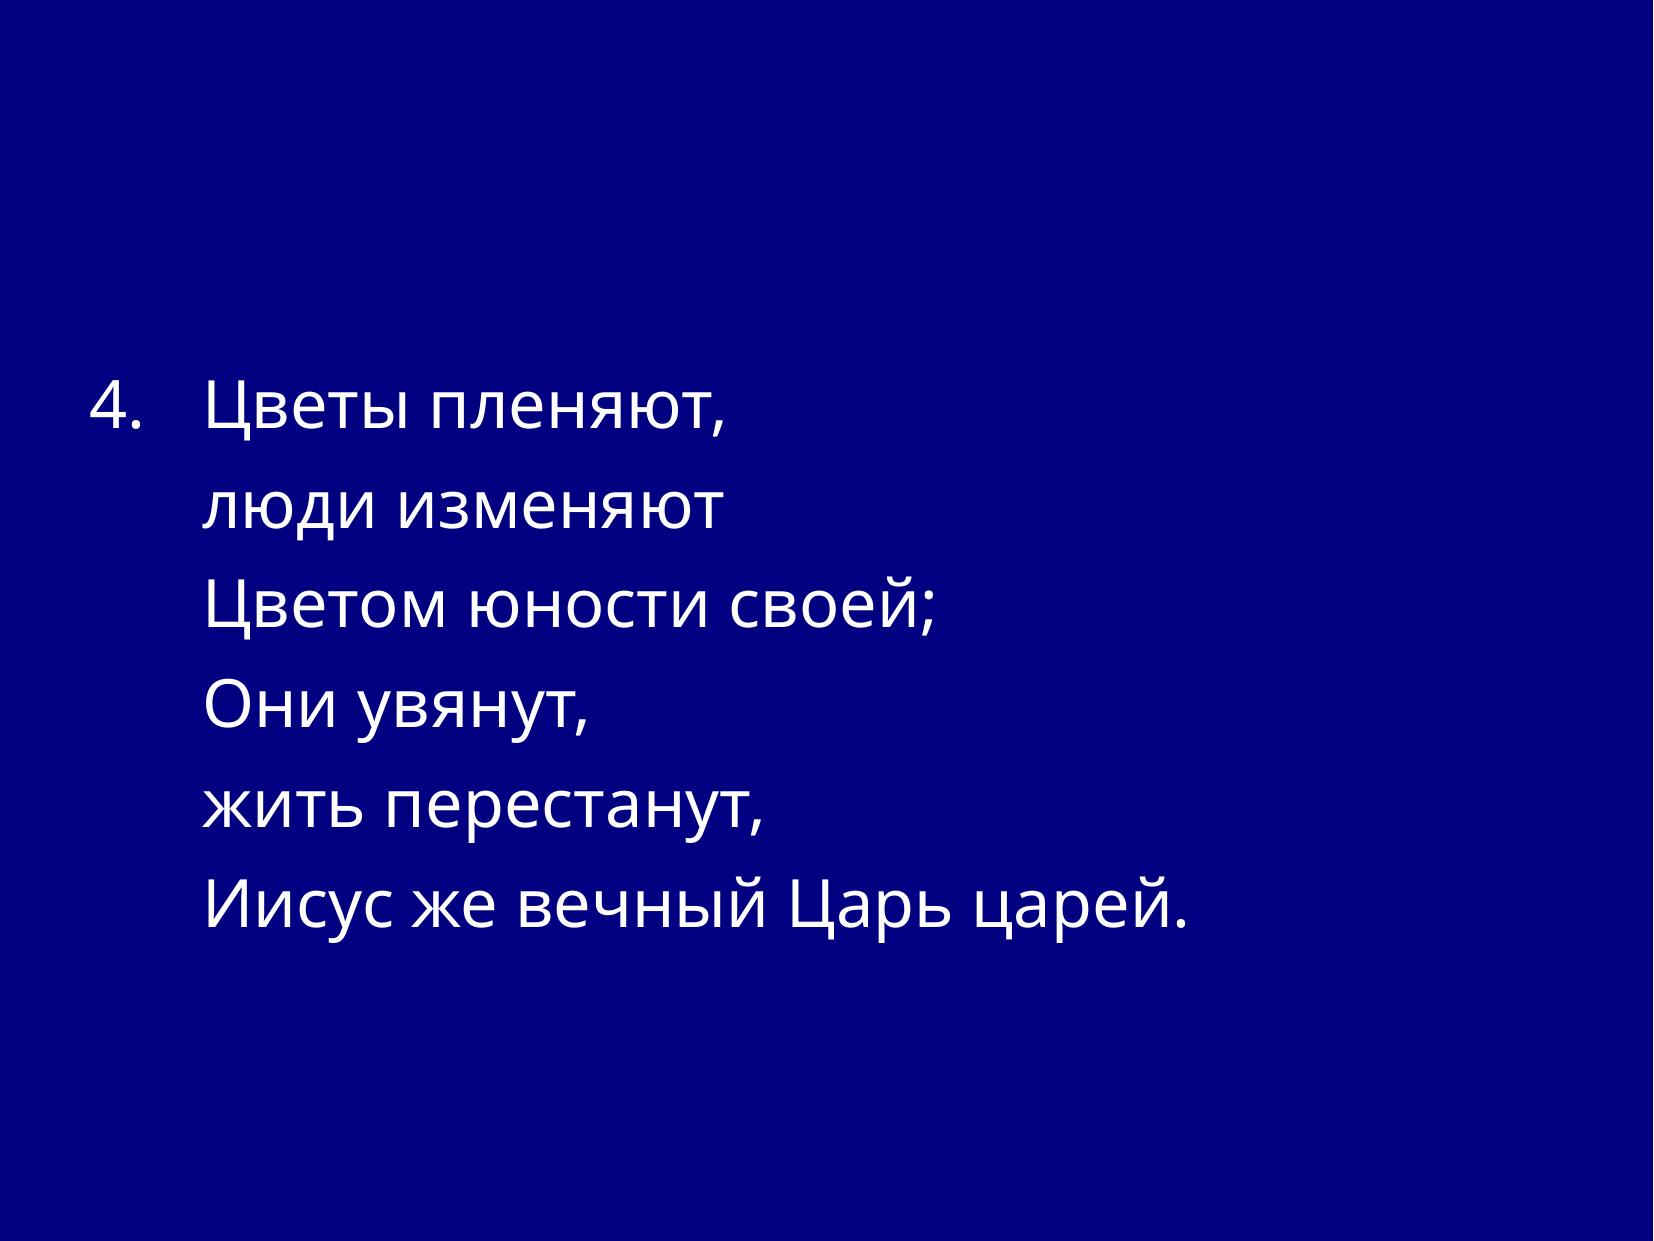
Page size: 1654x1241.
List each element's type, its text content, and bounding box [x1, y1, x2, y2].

text_box 4. Цветы пленяют, люди изменяют Цветом юности своей; Они увянут, жить перестанут, Иисус же вечный Царь царей. [75, 150, 1576, 1163]
